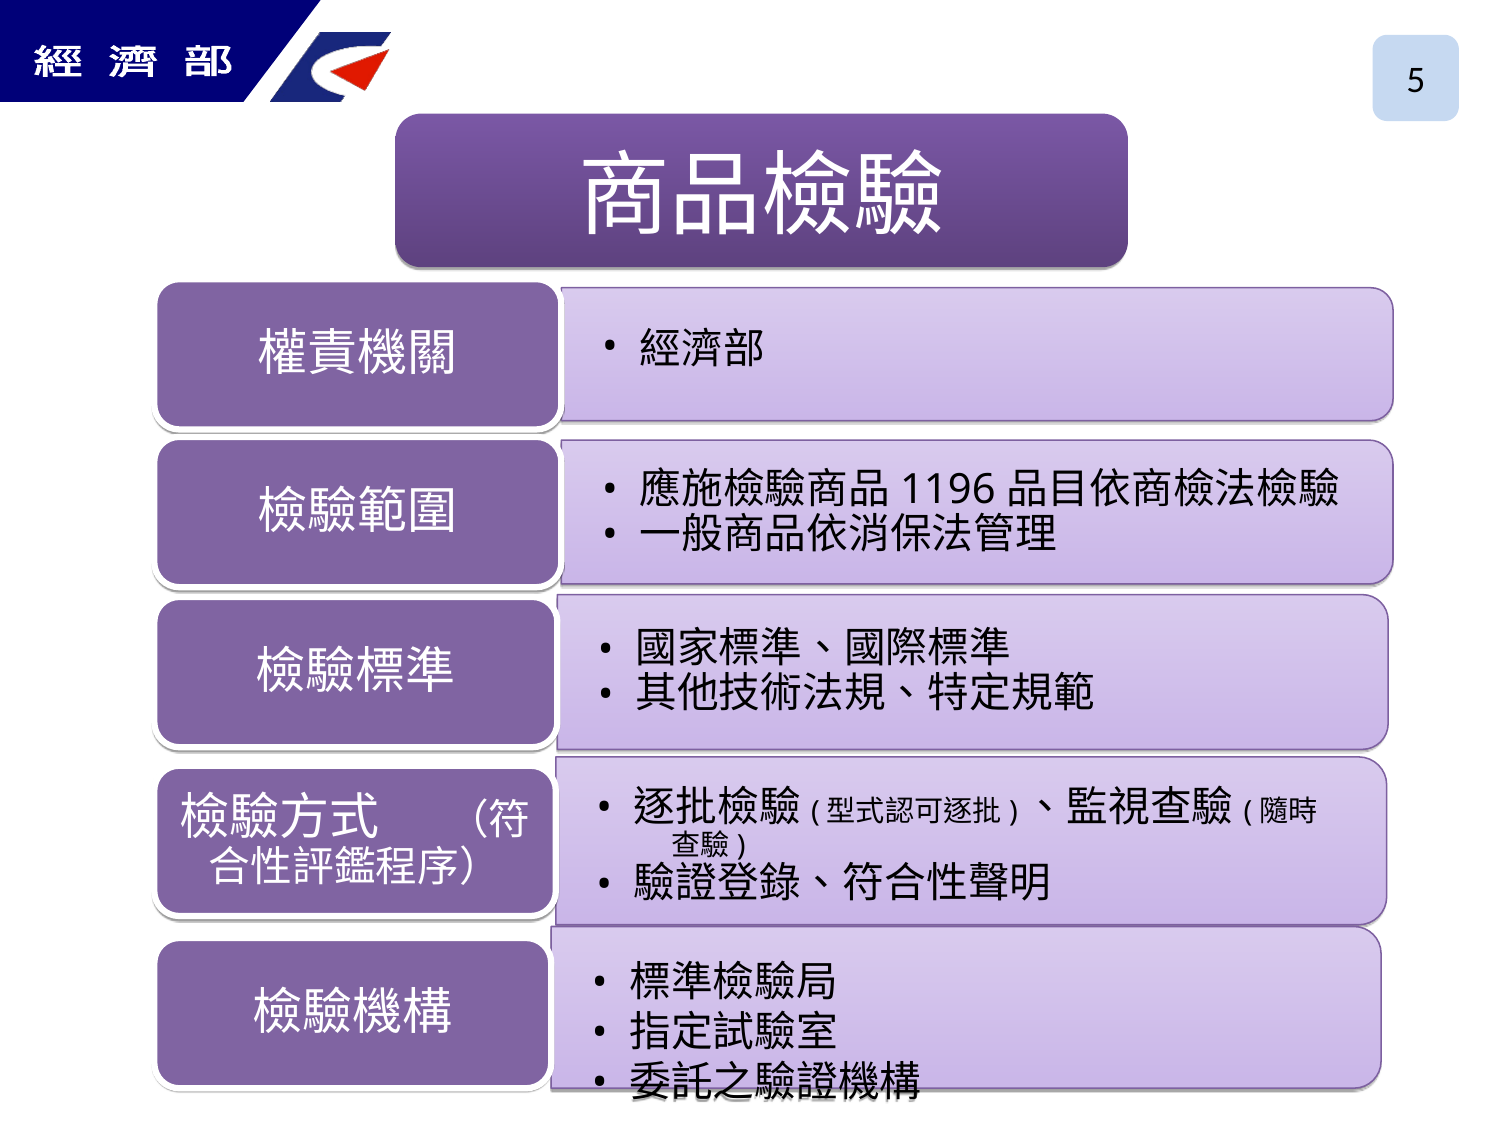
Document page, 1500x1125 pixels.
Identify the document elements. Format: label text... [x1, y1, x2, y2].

text_box 權責機關 [154, 279, 562, 430]
picture [269, 32, 391, 102]
text_box 應施檢驗商品1196品目依商檢法檢驗 一般商品依消保法管理 [561, 440, 1393, 584]
text_box 國家標準、國際標準 其他技術法規、特定規範 [557, 594, 1389, 750]
text_box 商品檢驗 [395, 113, 1128, 268]
text_box 標準檢驗局 指定試驗室 委託之驗證機構 [551, 926, 1382, 1089]
text_box 檢驗範圍 [154, 436, 562, 588]
text_box 經濟部 [561, 287, 1394, 421]
text_box [0, 0, 321, 102]
text_box 檢驗方式 （符合性評鑑程序） [154, 765, 556, 917]
text_box 檢驗標準 [154, 596, 558, 748]
text_box 5 [1372, 34, 1459, 122]
text_box 檢驗機構 [154, 937, 552, 1089]
text_box 逐批檢驗(型式認可逐批)、監視查驗(隨時查驗) 驗證登錄、符合性聲明 [555, 756, 1387, 925]
